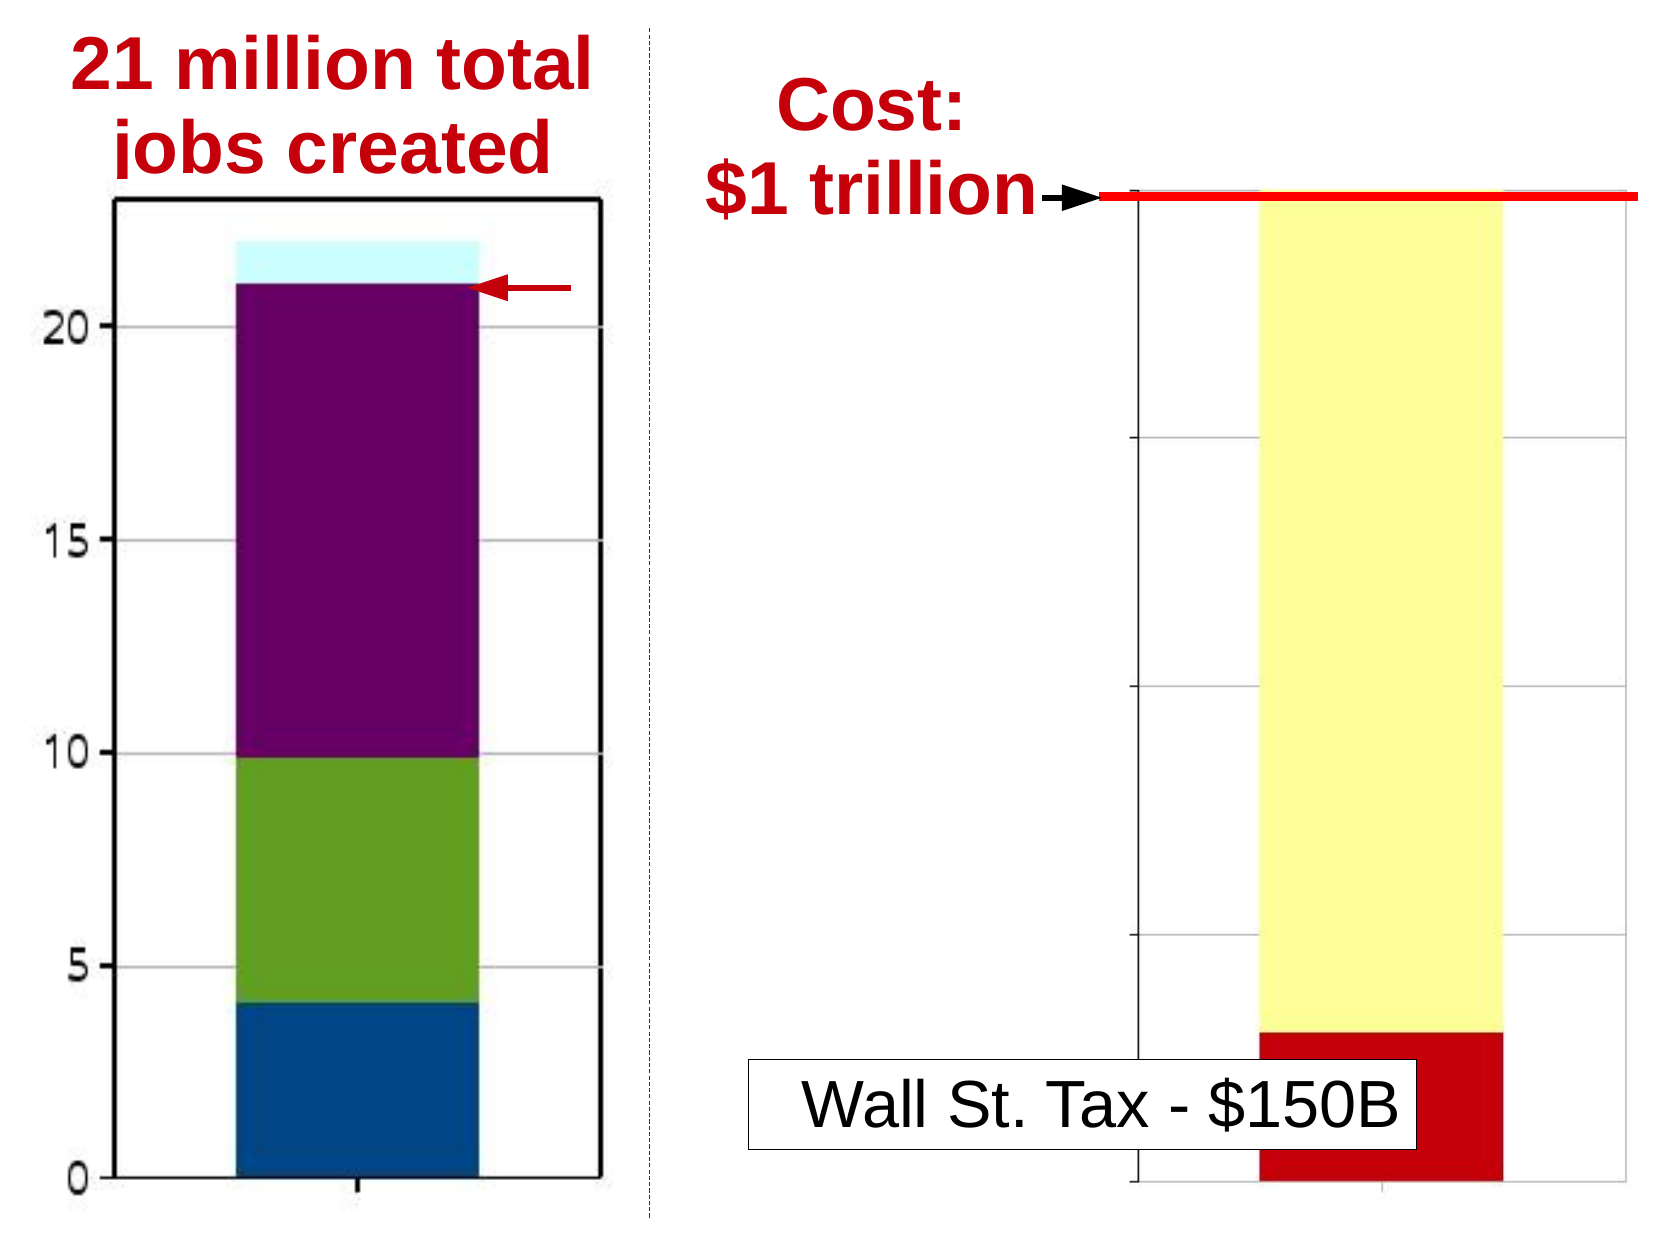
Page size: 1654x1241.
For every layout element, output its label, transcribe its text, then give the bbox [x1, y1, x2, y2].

picture [1080, 200, 1638, 1211]
picture [1080, 162, 1638, 196]
text_box Wall St. Tax - $150B [748, 1059, 1417, 1150]
picture [30, 179, 616, 1231]
text_box 21 million total jobs created [36, 13, 630, 197]
text_box Cost: $1 trillion [662, 55, 1082, 239]
